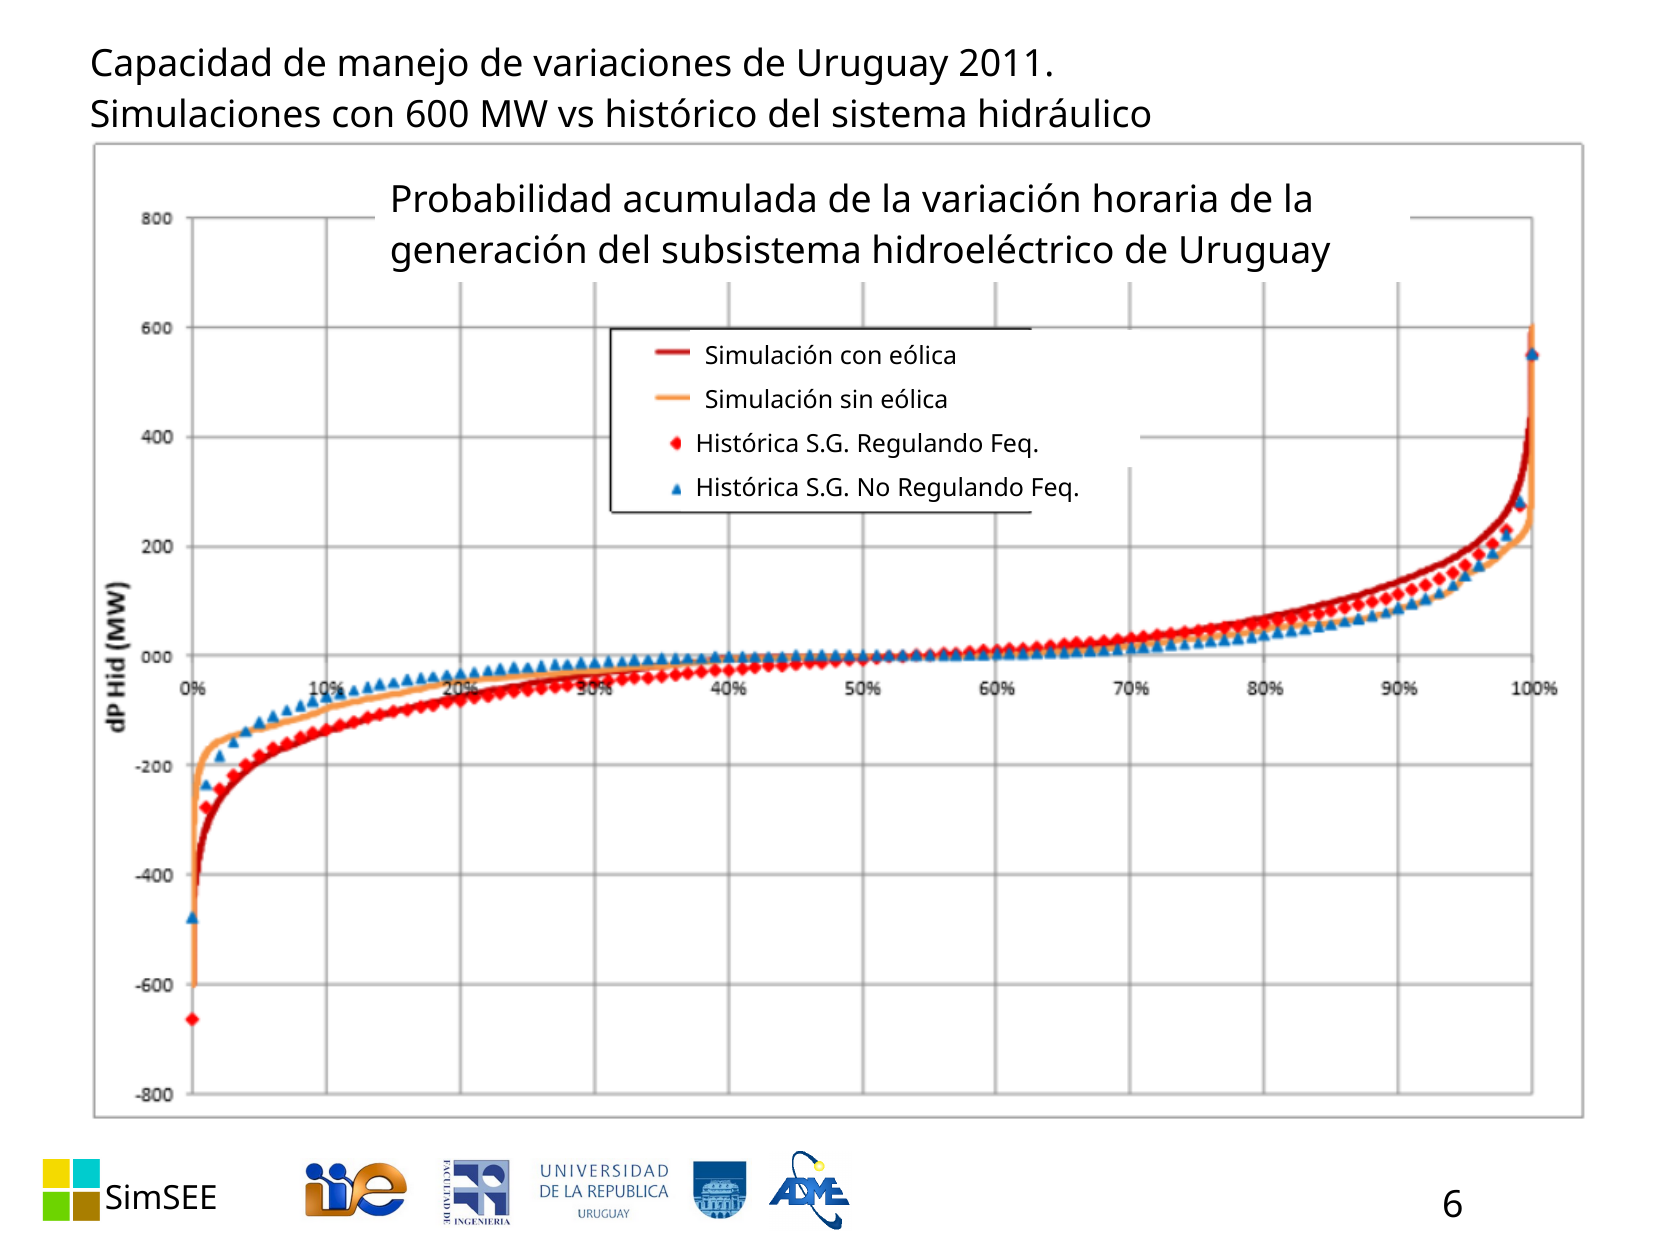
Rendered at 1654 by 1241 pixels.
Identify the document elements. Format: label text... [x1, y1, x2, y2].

text_box Simulación sin eólica [690, 374, 1156, 419]
picture [83, 134, 1591, 1130]
text_box Capacidad de manejo de variaciones de Uruguay 2011. Simulaciones con 600 MW vs histórico del sistema hidráulico [75, 28, 1561, 131]
text_box Histórica S.G. Regulando Feq. [680, 418, 1141, 463]
text_box Simulación con eólica [690, 330, 1141, 374]
picture [295, 1154, 752, 1230]
text_box Probabilidad acumulada de la variación horaria de la generación del subsistema hidroeléctrico de Uruguay [375, 165, 1411, 267]
text_box Histórica S.G. No Regulando Feq. [680, 462, 1126, 507]
picture [769, 1151, 852, 1231]
picture [41, 1157, 102, 1223]
